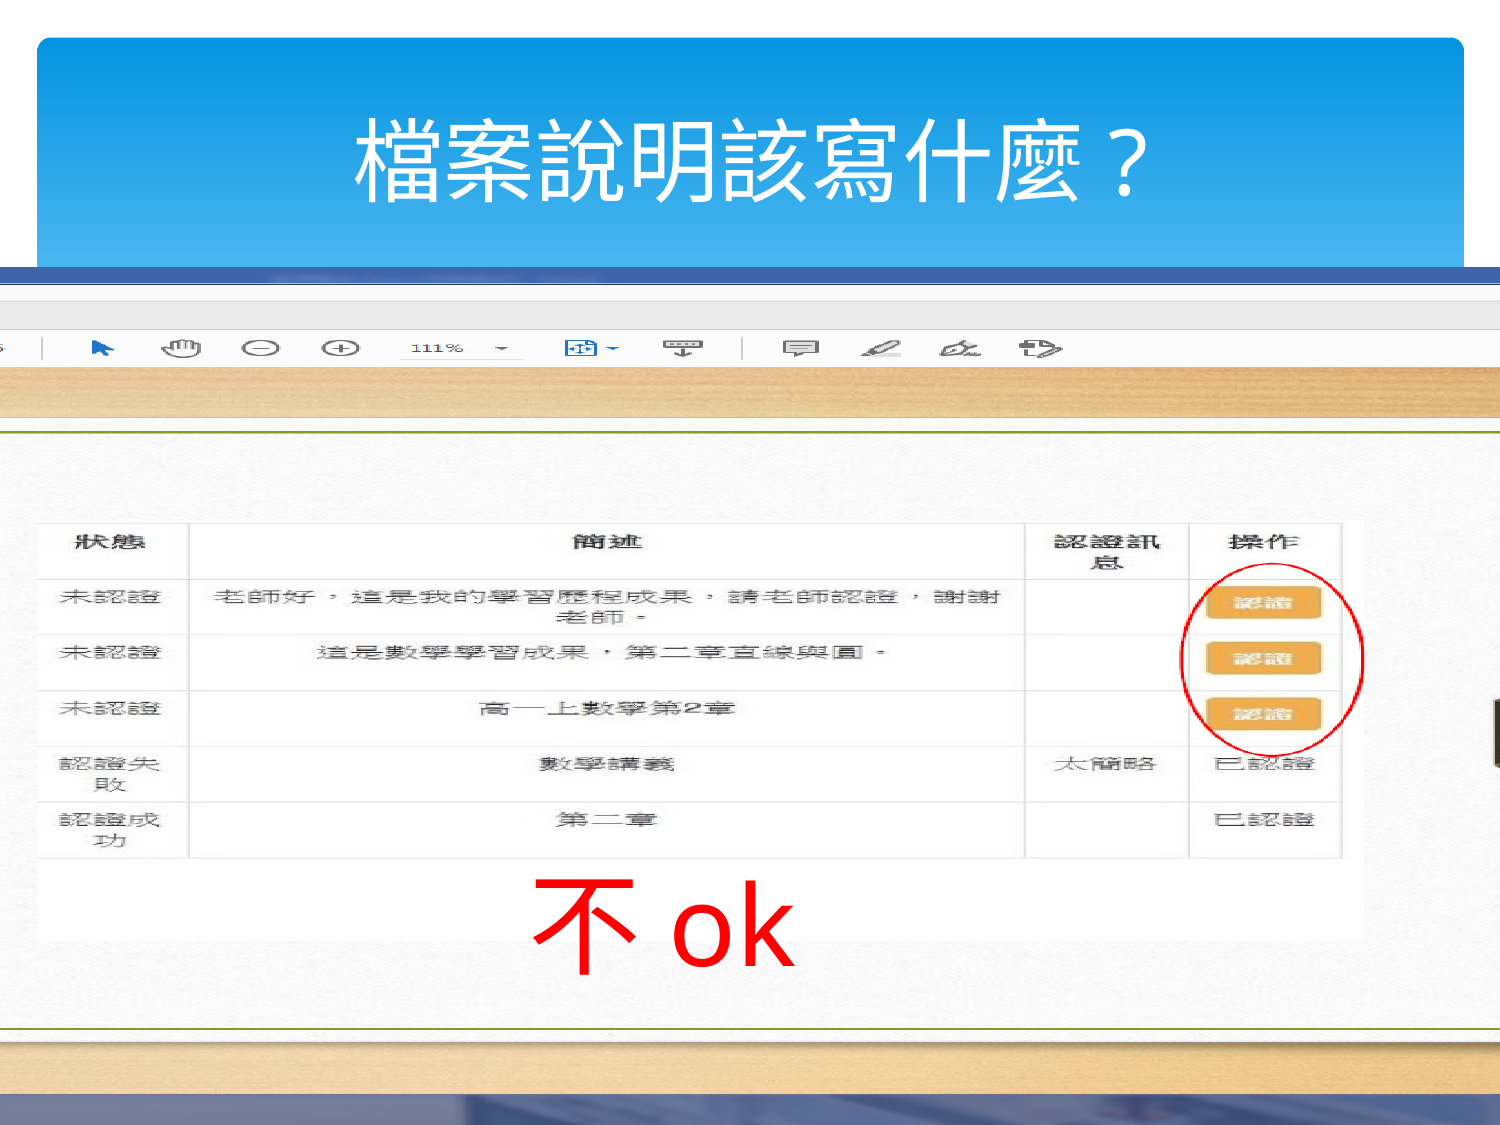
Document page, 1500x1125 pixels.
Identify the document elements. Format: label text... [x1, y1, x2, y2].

picture [0, 267, 1500, 1125]
title 檔案說明該寫什麼? [75, 55, 1426, 262]
text_box 不ok [513, 846, 1140, 998]
